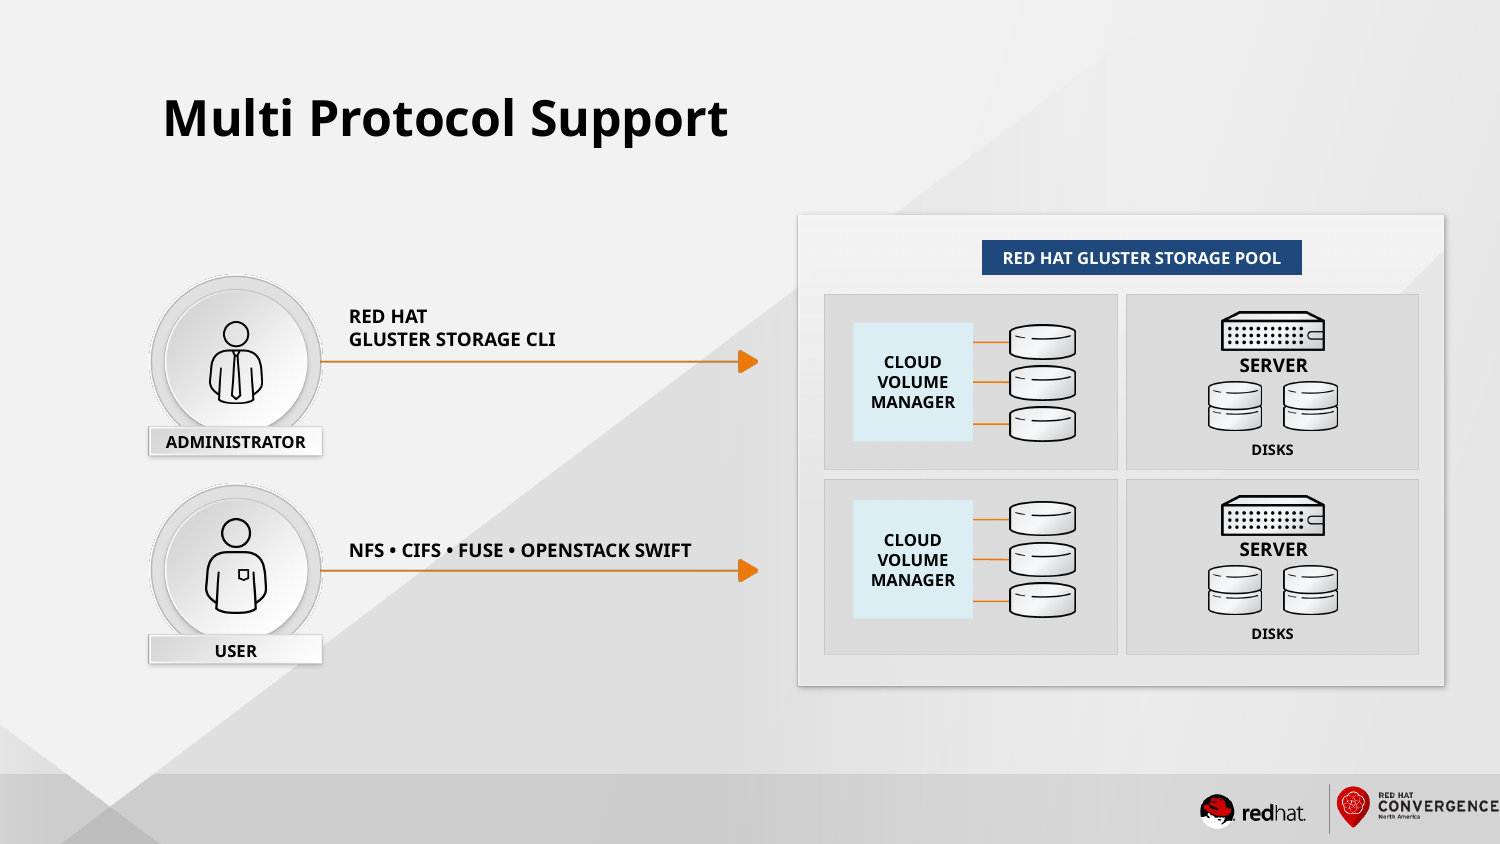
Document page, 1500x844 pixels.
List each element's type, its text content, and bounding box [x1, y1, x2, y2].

text_box RED HAT GLUSTER STORAGE POOL [982, 240, 1302, 275]
text_box USER [153, 633, 319, 668]
picture [0, 0, 1500, 844]
text_box SERVER [1214, 531, 1334, 567]
text_box NFS • CIFS • FUSE • OPENSTACK SWIFT [333, 533, 737, 568]
text_box DISKS [1221, 622, 1325, 646]
text_box Multi Protocol Support [147, 78, 1407, 155]
text_box ADMINISTRATOR [149, 424, 323, 460]
text_box CLOUD VOLUME MANAGER [853, 322, 973, 442]
text_box RED HAT GLUSTER STORAGE CLI [333, 300, 683, 350]
text_box SERVER [1214, 347, 1334, 383]
text_box DISKS [1221, 438, 1325, 461]
text_box CLOUD VOLUME MANAGER [853, 500, 973, 619]
